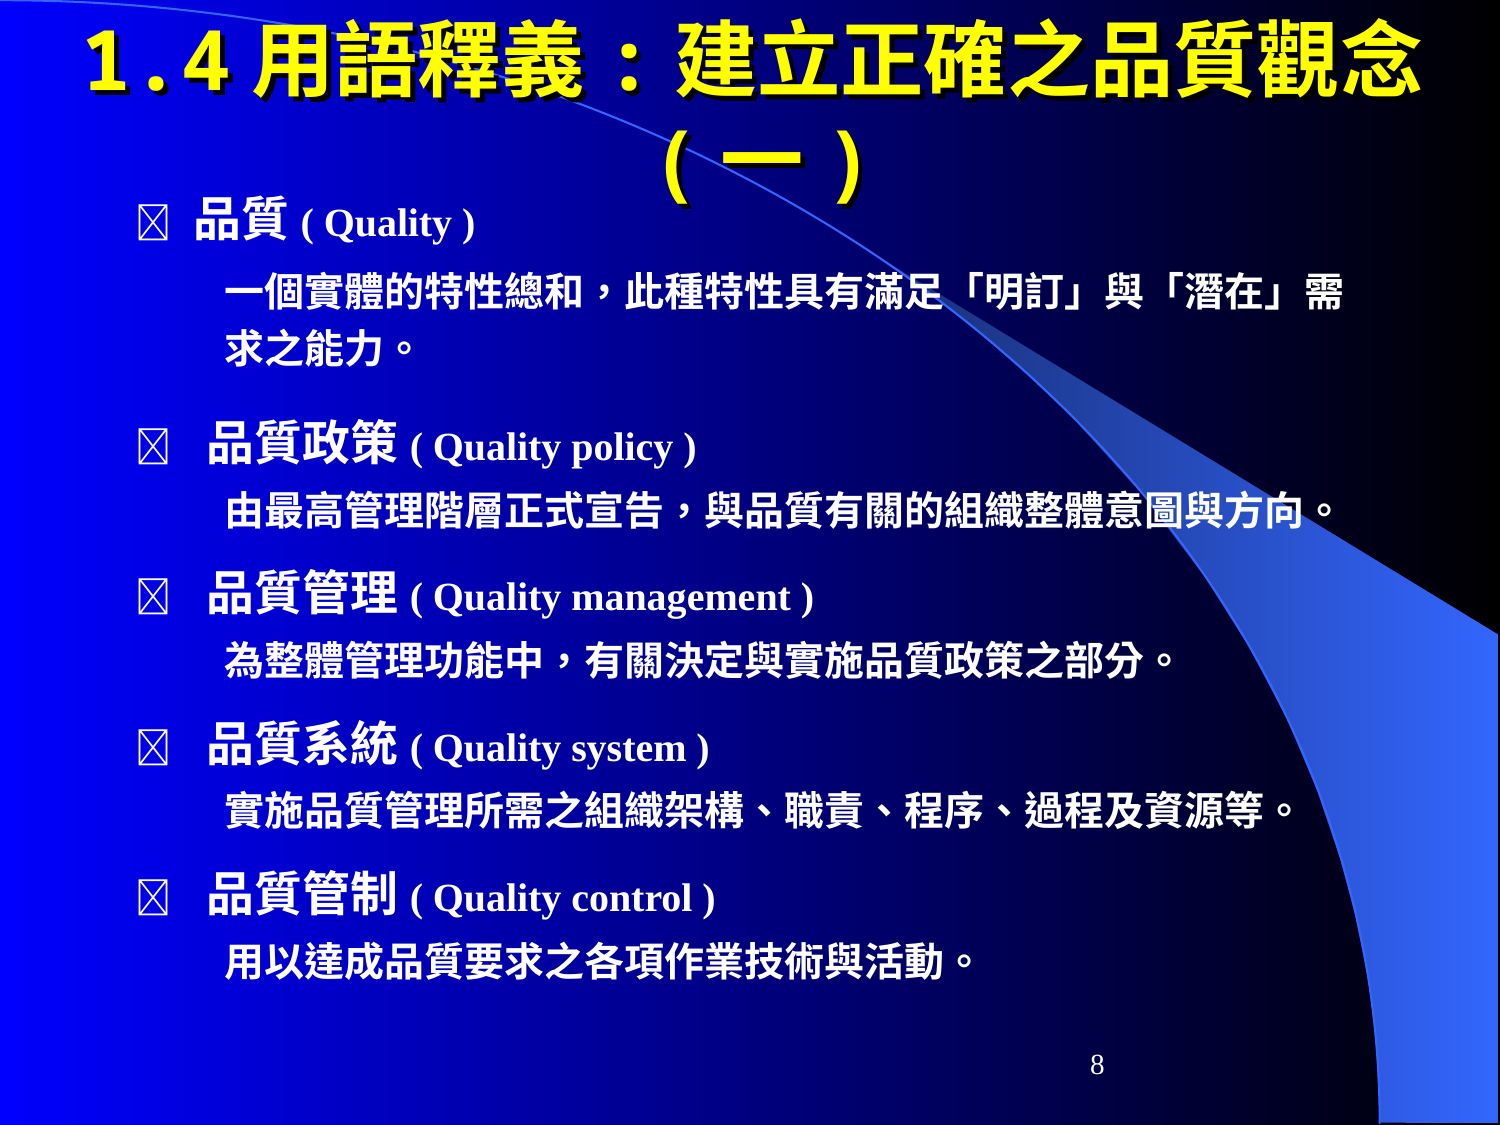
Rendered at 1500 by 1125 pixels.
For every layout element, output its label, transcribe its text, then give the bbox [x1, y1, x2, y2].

text_box [1074, 1025, 1388, 1101]
title 1.4用語釋義:建立正確之品質觀念(一) [24, 0, 1500, 188]
list  品質( Quality ) 一個實體的特性總和，此種特性具有滿足「明訂」與「潛在」需 求之能力。  品質政策( Quality policy ) 由最高管理階層正式宣告，與品質有關的組織整體意圖與方向。  品質管理( Quality management ) 為整體管理功能中，有關決定與實施品質政策之部分。  品質系統( Quality system ) 實施品質管理所需之組織架構、職責、程序、過程及資源等。  品質管制( Quality control ) 用以達成品質要求之各項作業技術與活動。 [66, 187, 1500, 1000]
